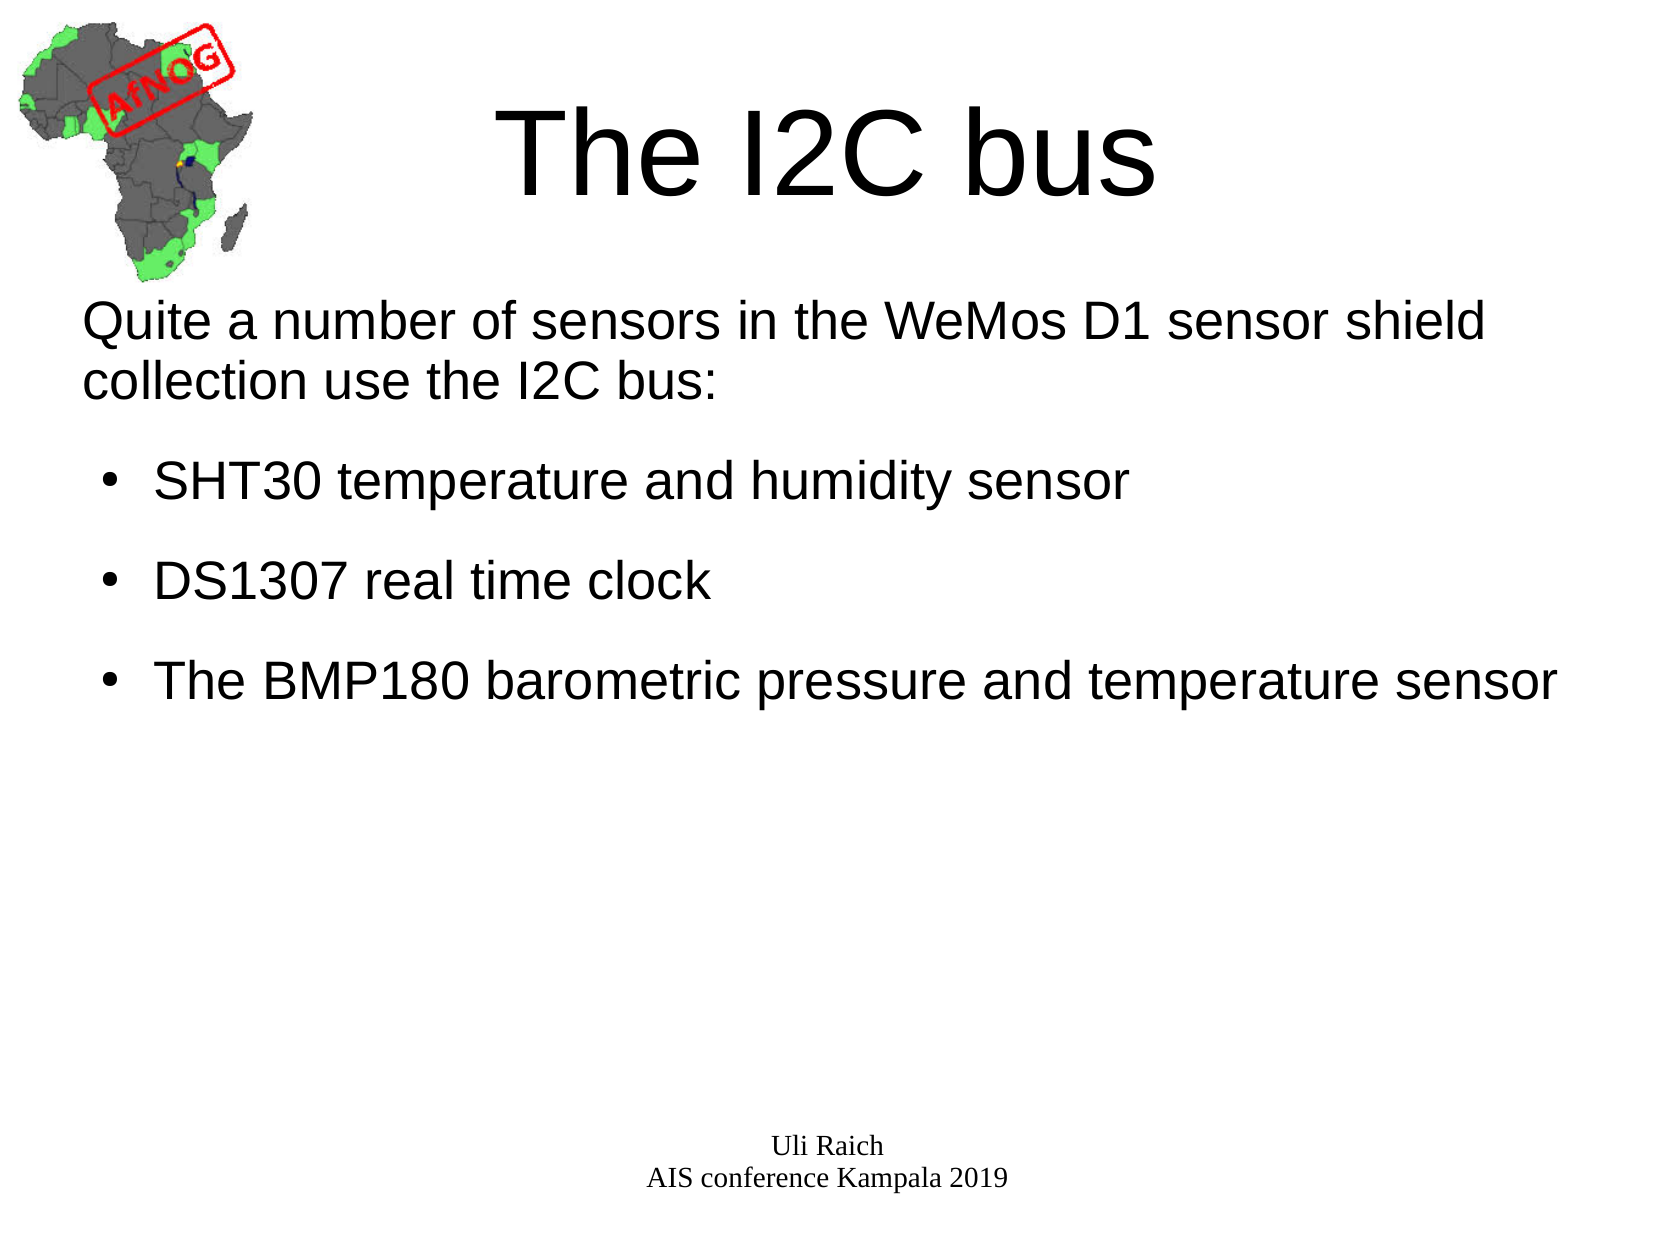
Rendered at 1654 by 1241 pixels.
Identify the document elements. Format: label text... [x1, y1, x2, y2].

list Quite a number of sensors in the WeMos D1 sensor shield collection use the I2C bus: SHT30 temperature and humidity sensor DS1307 real time clock The BMP180 barometric pressure and temperature sensor [82, 290, 1571, 1010]
picture [9, 0, 259, 291]
title The I2C bus [82, 49, 1571, 257]
